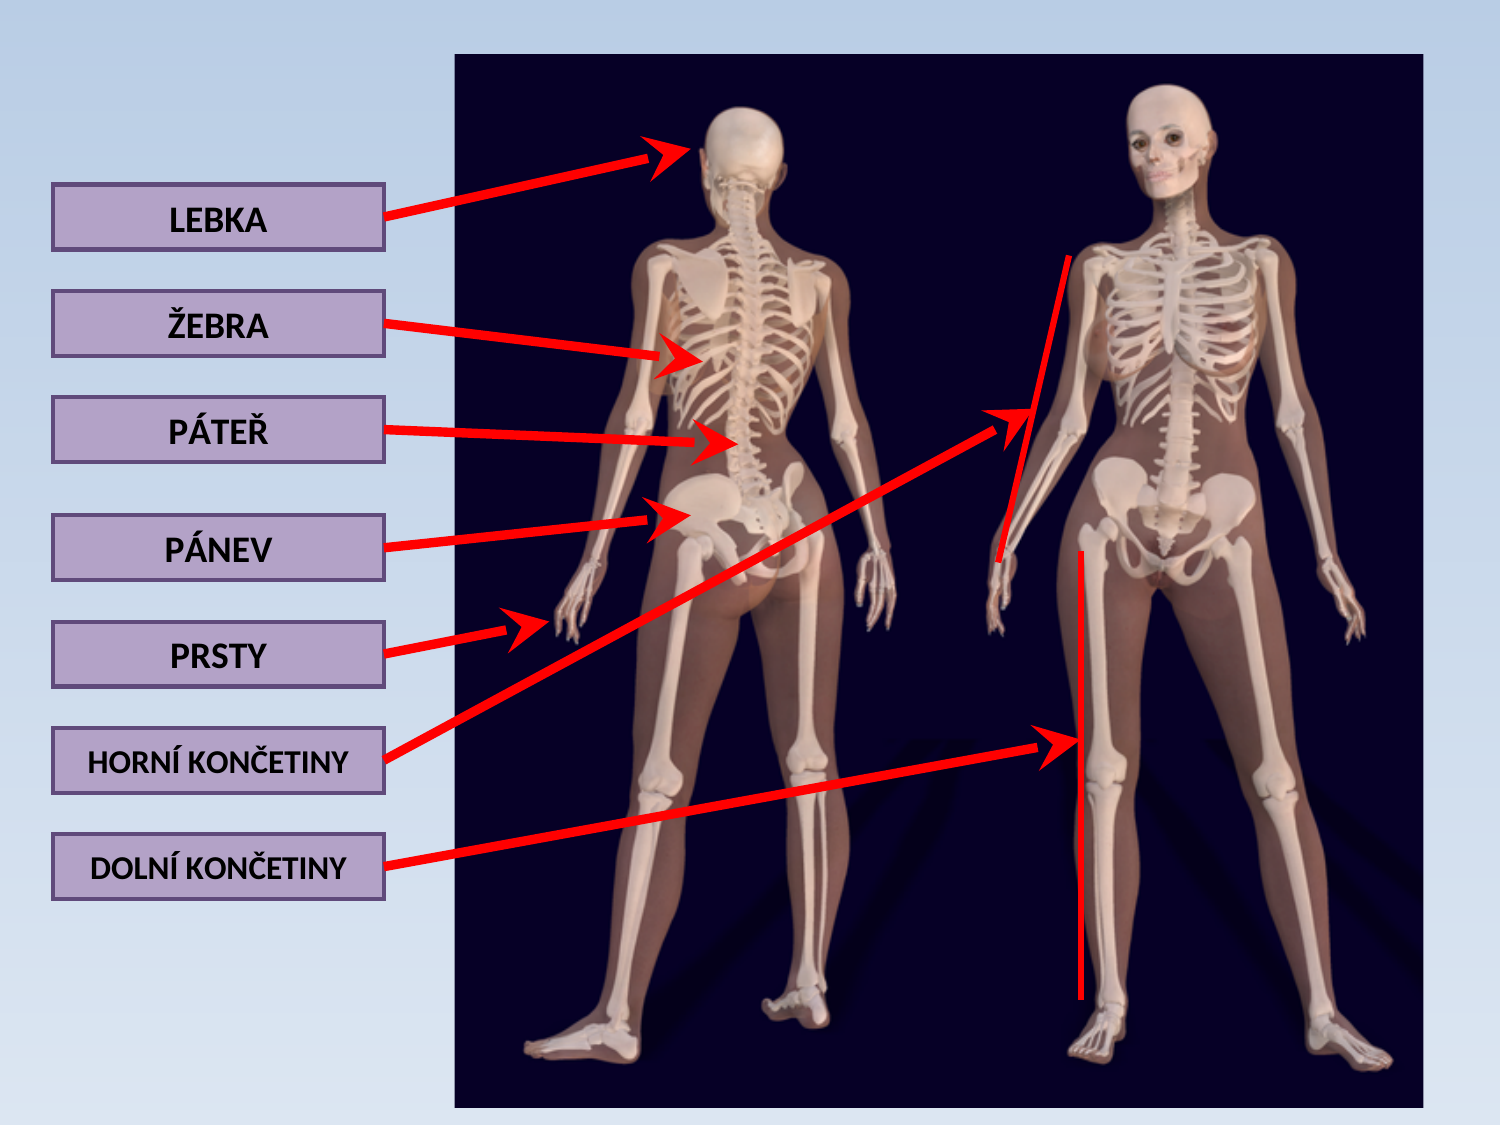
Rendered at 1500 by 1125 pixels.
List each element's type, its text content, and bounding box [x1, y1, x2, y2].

text_box PRSTY [53, 621, 384, 687]
text_box DOLNÍ KONČETINY [53, 834, 384, 900]
text_box PÁNEV [53, 515, 384, 581]
text_box LEBKA [53, 184, 384, 250]
text_box HORNÍ KONČETINY [53, 727, 384, 793]
text_box PÁTEŘ [53, 397, 384, 462]
picture [454, 54, 1424, 1108]
text_box ŽEBRA [53, 290, 384, 356]
